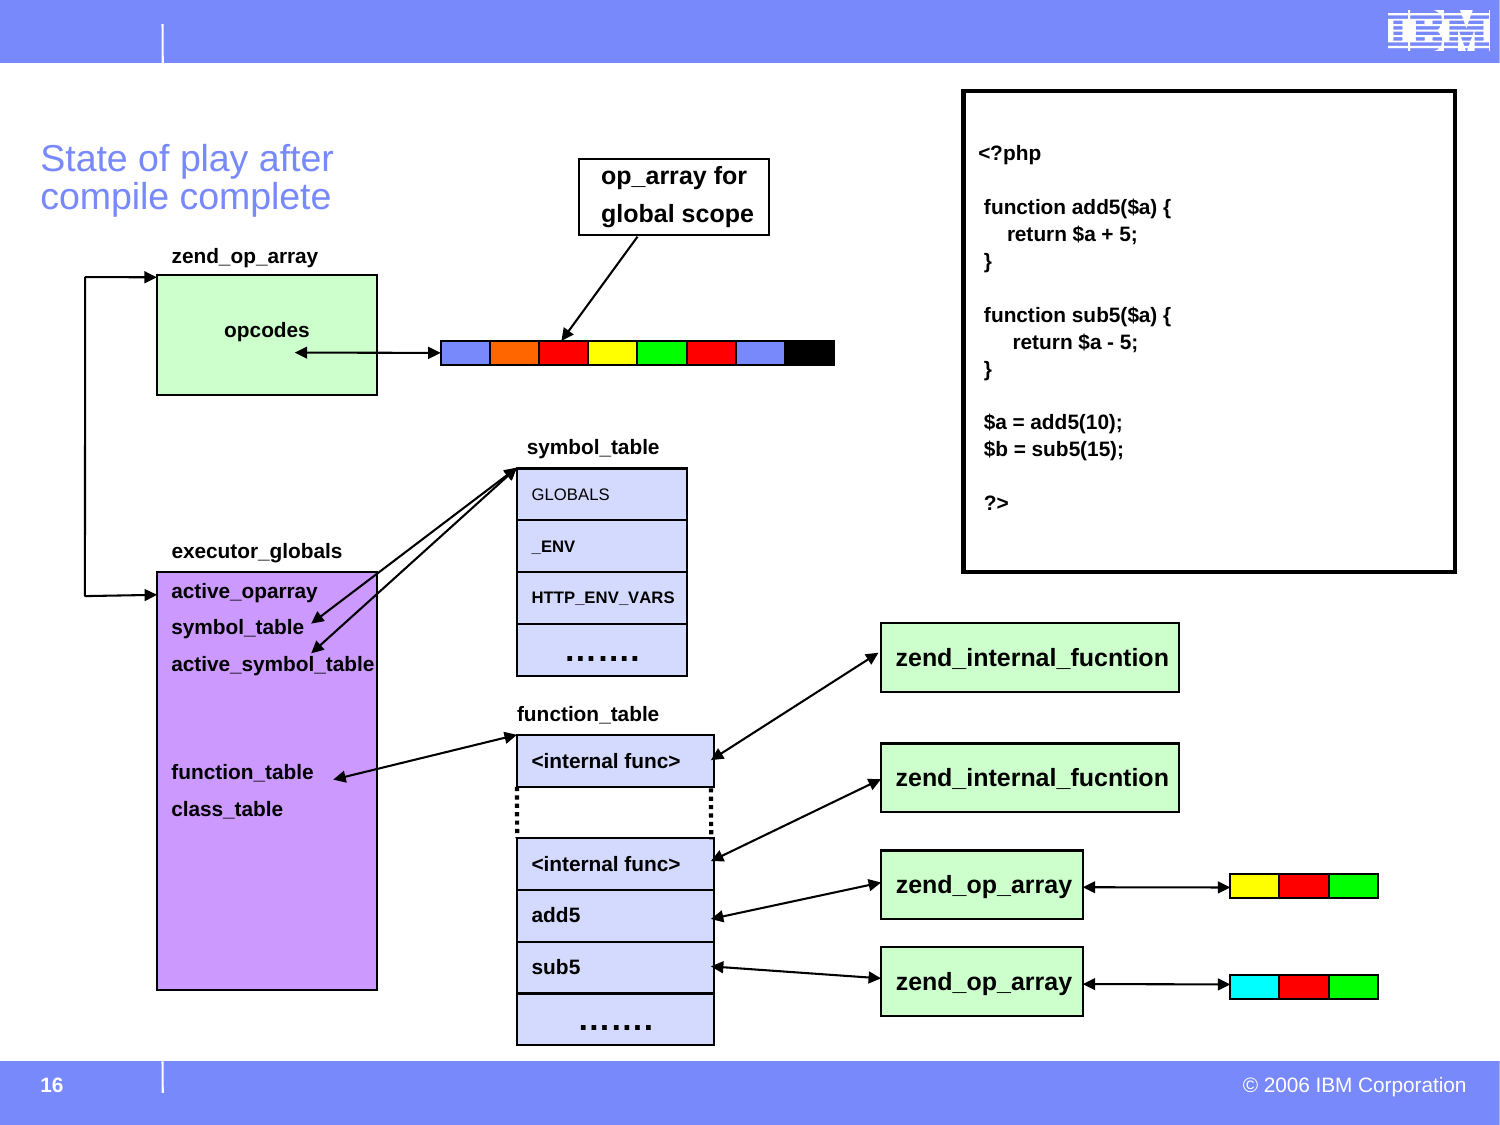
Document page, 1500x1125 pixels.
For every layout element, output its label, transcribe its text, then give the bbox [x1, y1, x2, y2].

text_box sub5 [516, 941, 714, 993]
text_box ……. [516, 623, 687, 676]
text_box active_oparray symbol_table active_symbol_table function_table class_table [156, 572, 378, 991]
text_box zend_internal_fucntion [880, 743, 1180, 813]
text_box [1230, 974, 1378, 999]
text_box <internal func> [516, 837, 714, 889]
text_box executor_globals [156, 531, 358, 571]
text_box [440, 340, 835, 365]
text_box _ENV [516, 520, 687, 572]
text_box zend_op_array [156, 236, 334, 276]
text_box [1230, 873, 1378, 898]
text_box zend_op_array [880, 850, 1083, 920]
text_box symbol_table [512, 427, 675, 467]
text_box ……. [516, 993, 714, 1046]
text_box op_array for global scope [579, 158, 770, 235]
text_box GLOBALS [516, 468, 687, 520]
text_box function_table [502, 695, 675, 734]
text_box HTTP_ENV_VARS [516, 572, 687, 623]
text_box add5 [516, 889, 714, 941]
text_box zend_op_array [880, 946, 1083, 1016]
text_box <?php function add5($a) { return $a + 5; } function sub5($a) { return $a - 5; } $a = add5(10); $b = sub5(15); ?> [963, 90, 1455, 573]
text_box <internal func> [516, 735, 714, 787]
text_box zend_internal_fucntion [880, 623, 1180, 692]
title State of play after compile complete [25, 103, 378, 225]
text_box opcodes [156, 275, 378, 396]
